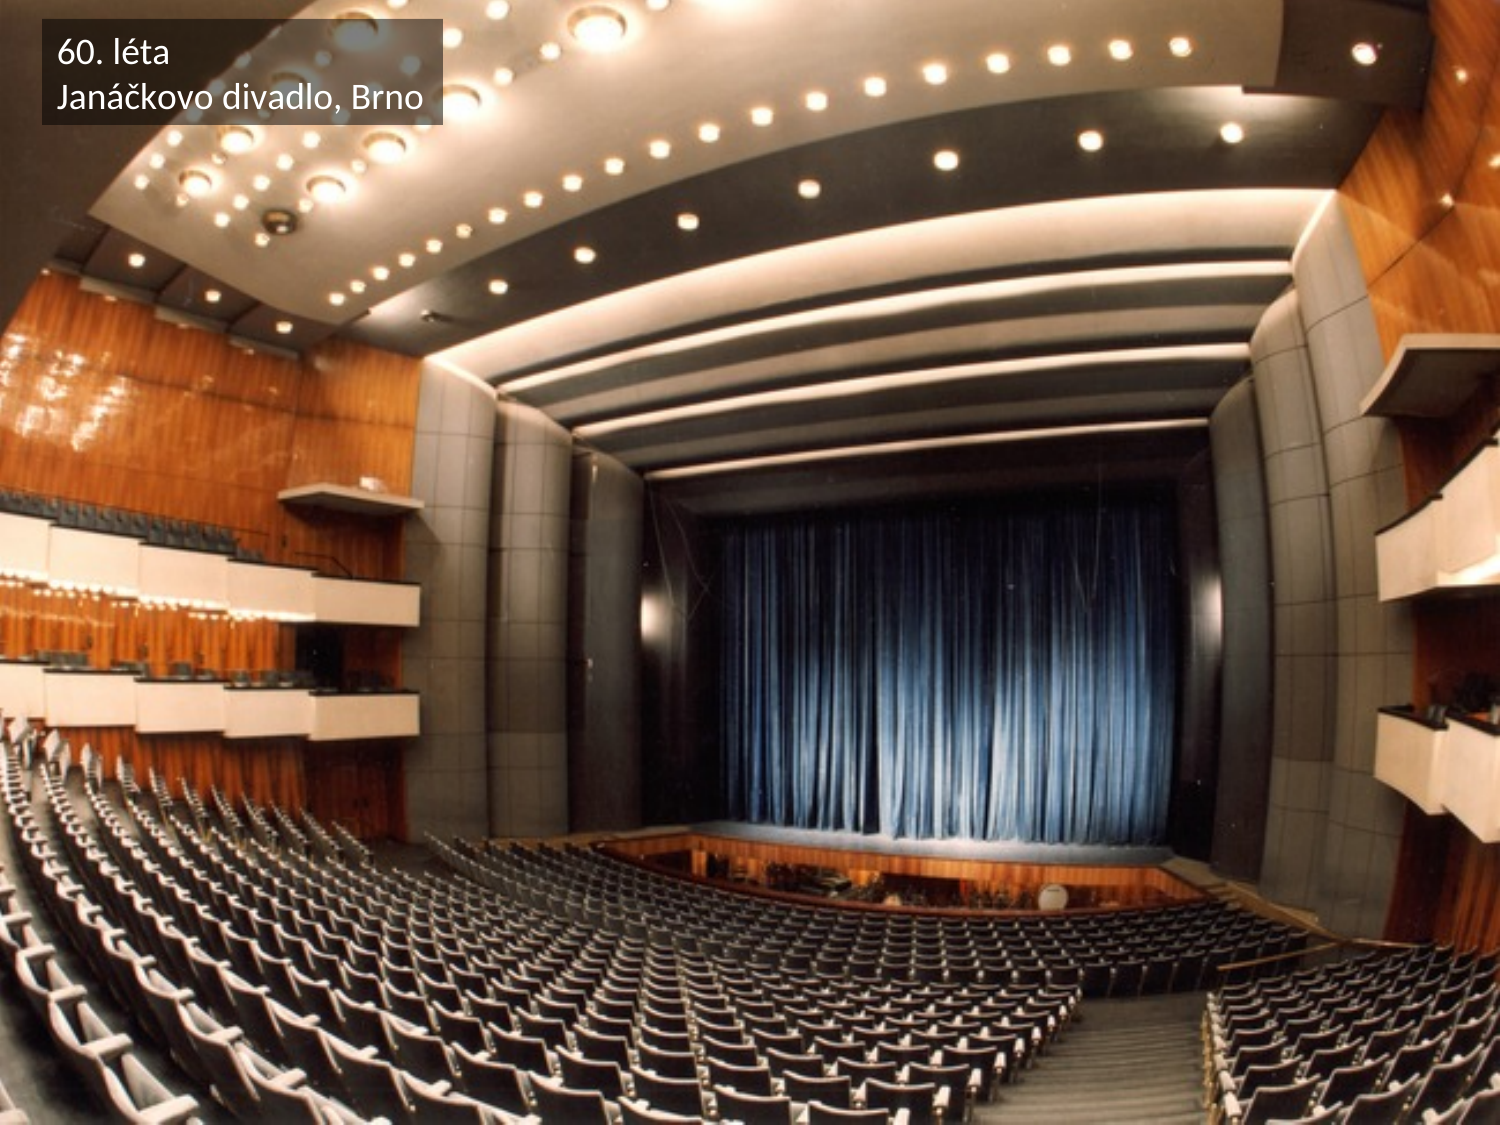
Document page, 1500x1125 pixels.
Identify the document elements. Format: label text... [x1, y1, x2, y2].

text_box 60. léta Janáčkovo divadlo, Brno [42, 18, 467, 125]
picture [0, 0, 1500, 1125]
